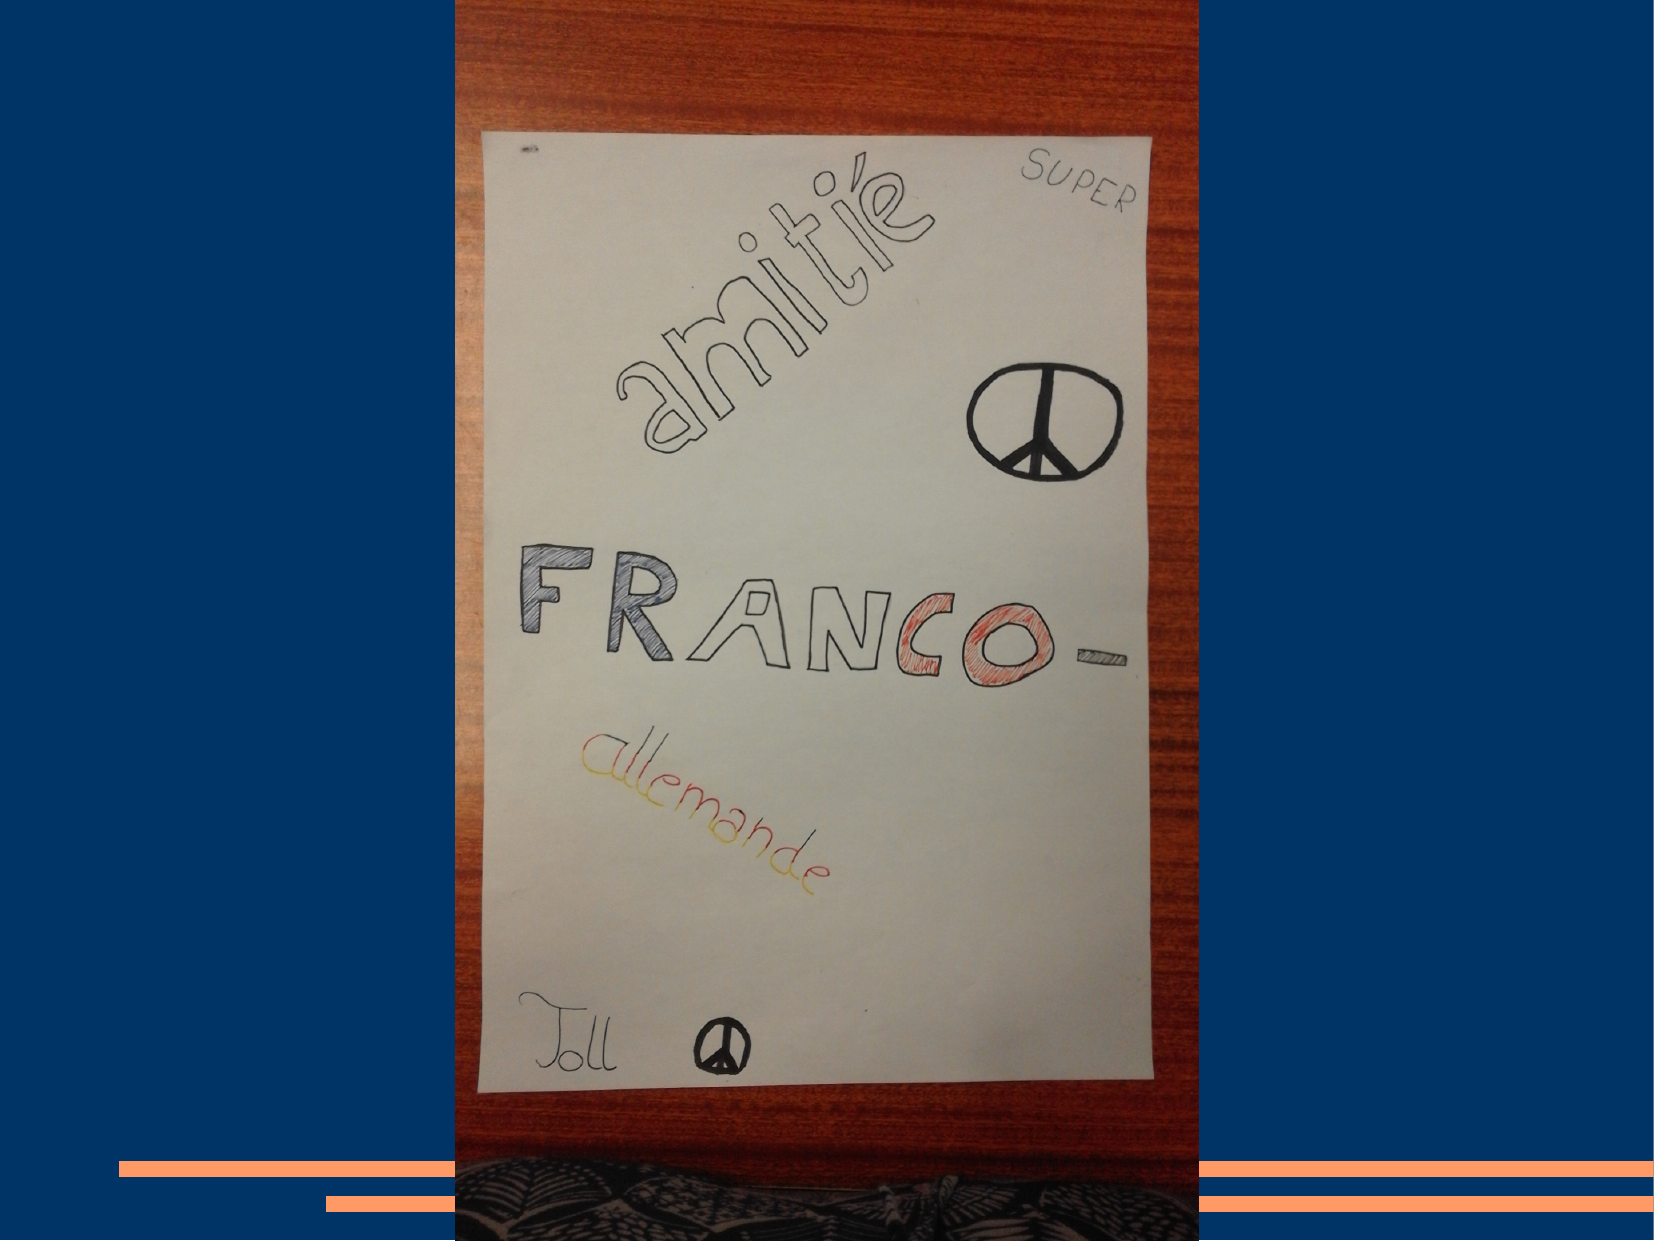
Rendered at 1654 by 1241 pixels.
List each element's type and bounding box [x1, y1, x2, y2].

picture [454, 0, 1199, 1241]
